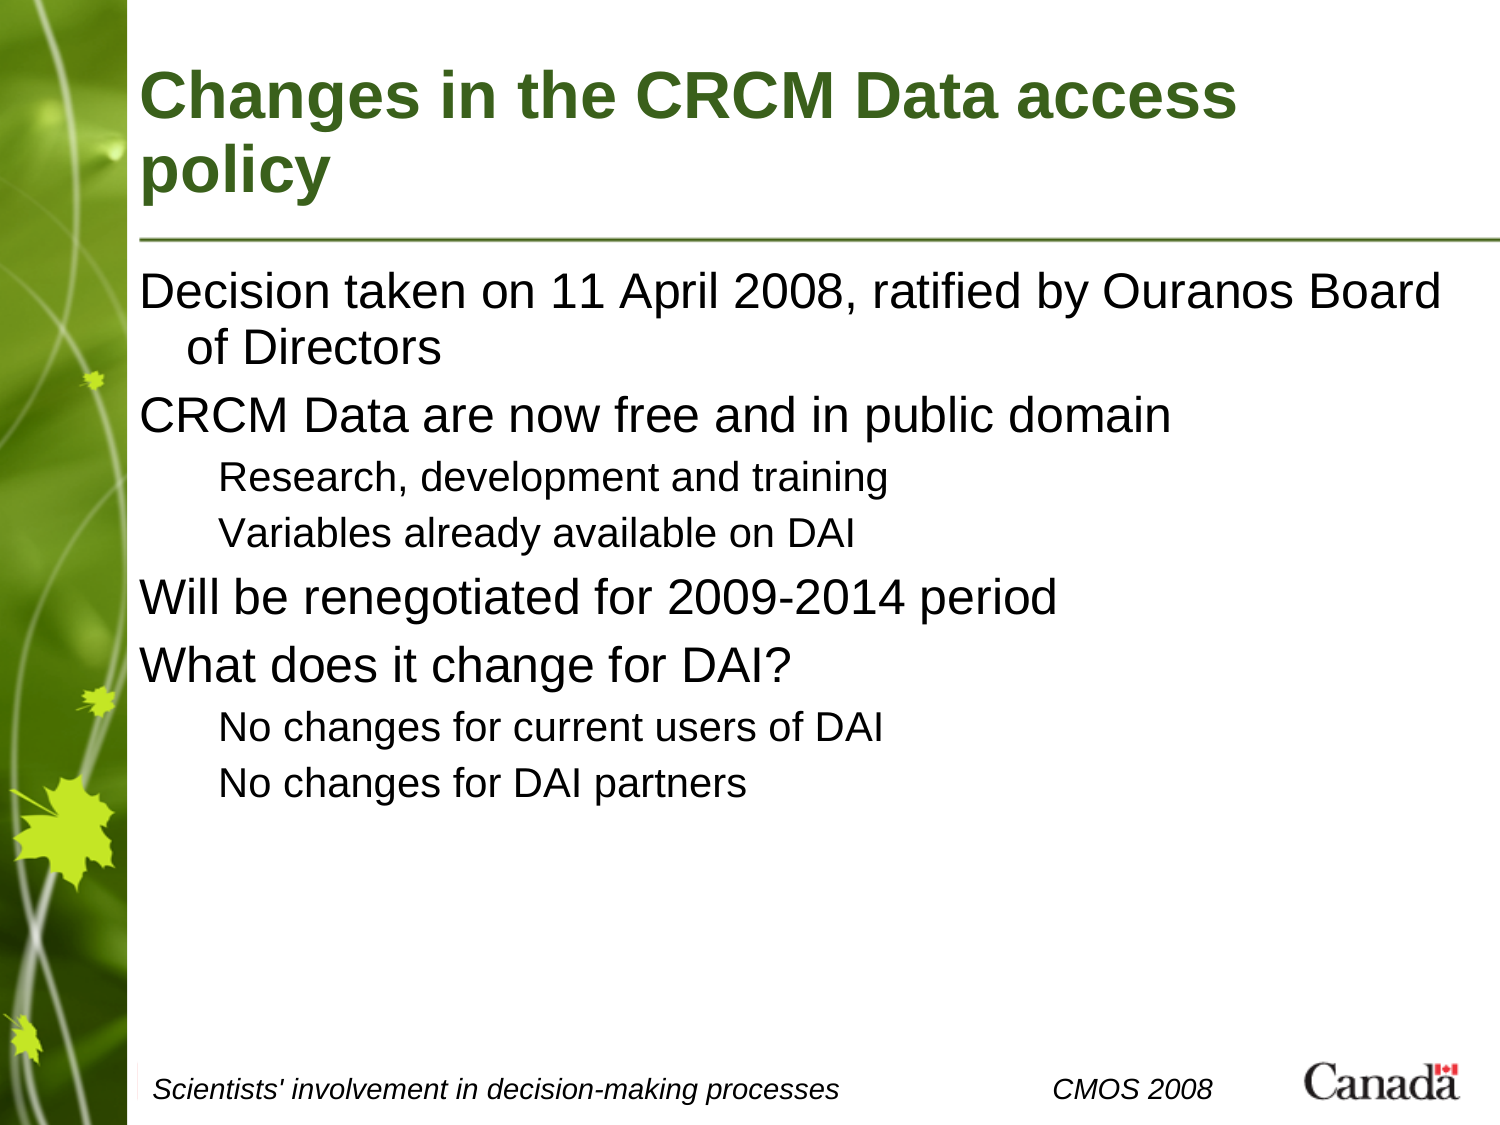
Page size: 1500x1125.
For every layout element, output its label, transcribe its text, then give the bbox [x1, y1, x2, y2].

title Changes in the CRCM Data access policy [125, 44, 1463, 221]
list Decision taken on 11 April 2008, ratified by Ouranos Board of Directors CRCM Data are now free and in public domain Research, development and training Variables already available on DAI Will be renegotiated for 2009-2014 period What does it change for DAI? No changes for current users of DAI No changes for DAI partners [125, 255, 1463, 1024]
picture [0, 0, 1500, 1125]
